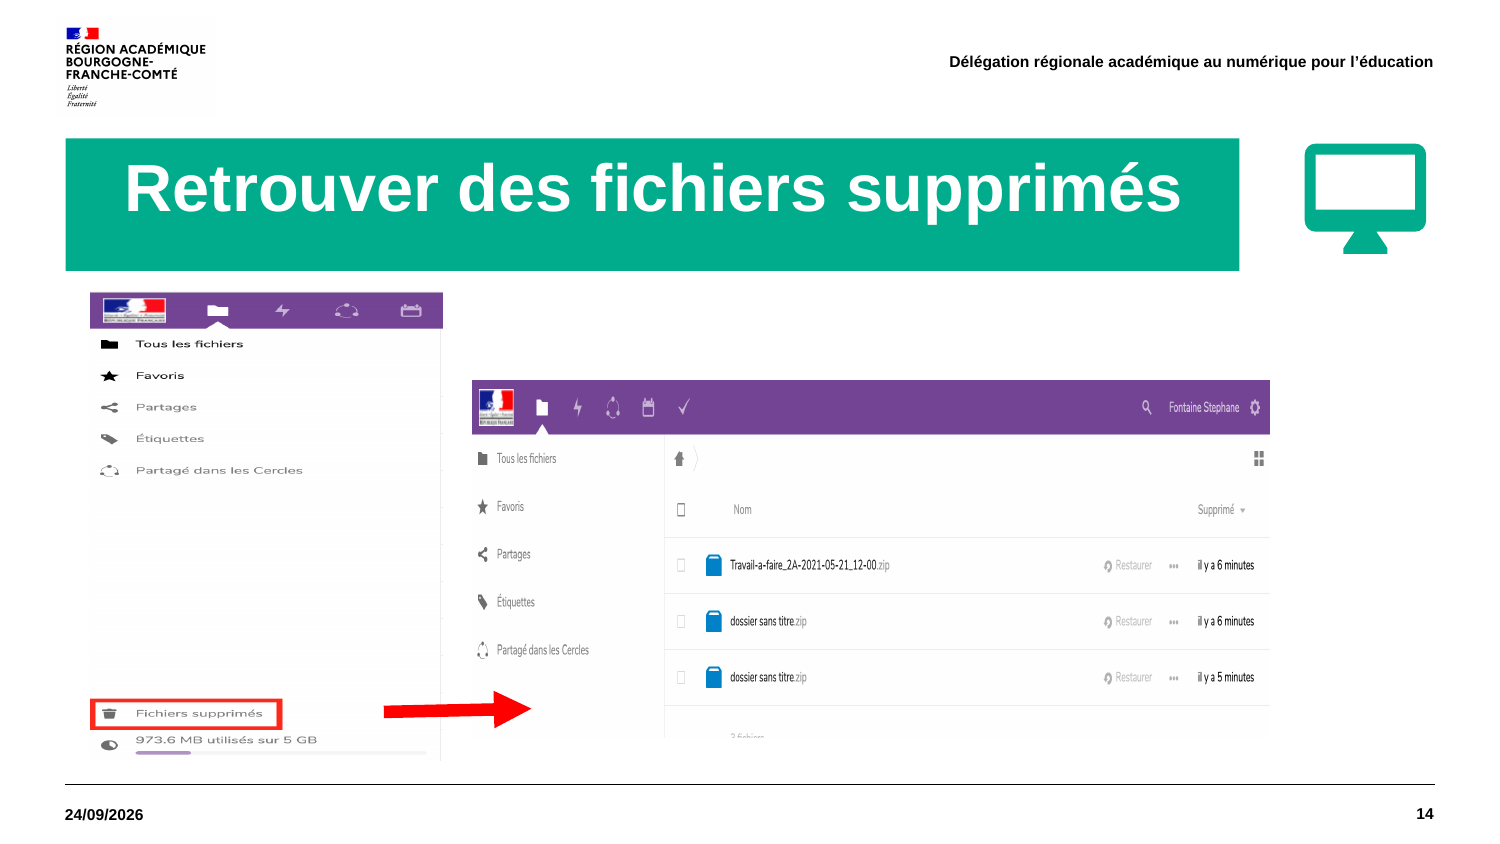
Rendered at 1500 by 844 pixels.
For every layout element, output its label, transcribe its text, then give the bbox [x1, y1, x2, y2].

picture [55, 16, 217, 118]
text_box Retrouver des fichiers supprimés [65, 138, 1240, 271]
text_box 08/06/2021 [64, 786, 244, 843]
text_box <numéro> [1213, 784, 1434, 843]
picture [90, 291, 443, 761]
text_box Délégation régionale académique au numérique pour l’éducation [470, 32, 1434, 90]
picture [472, 380, 1270, 738]
